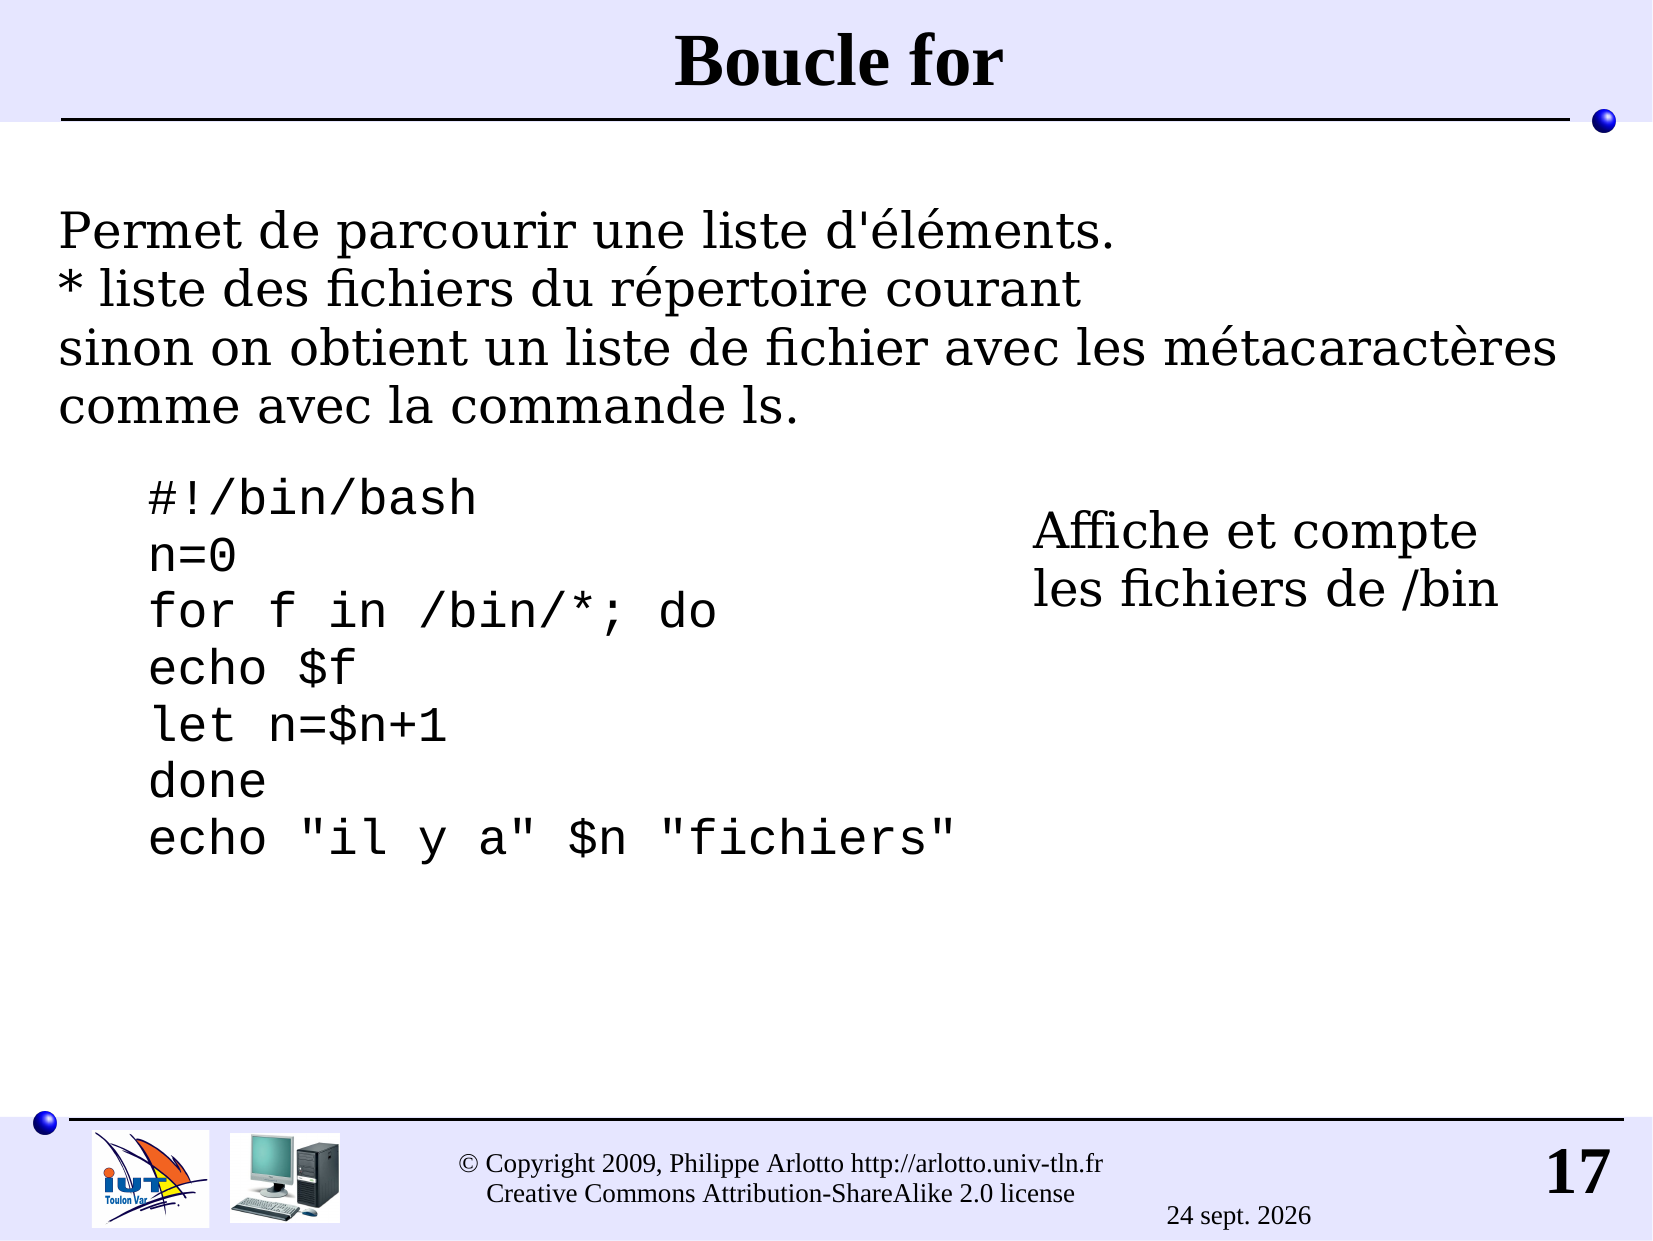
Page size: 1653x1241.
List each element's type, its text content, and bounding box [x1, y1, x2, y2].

text_box #!/bin/bash n=0 for f in /bin/*; do echo $f let n=$n+1 done echo "il y a" $n "fichiers" [147, 472, 958, 987]
text_box Permet de parcourir une liste d'éléments. * liste des fichiers du répertoire courant sinon on obtient un liste de fichier avec les métacaractères comme avec la commande ls. [59, 202, 1561, 436]
text_box Affiche et compte les fichiers de /bin [1033, 501, 1502, 619]
title Boucle for [95, 11, 1585, 110]
picture [230, 1133, 340, 1223]
